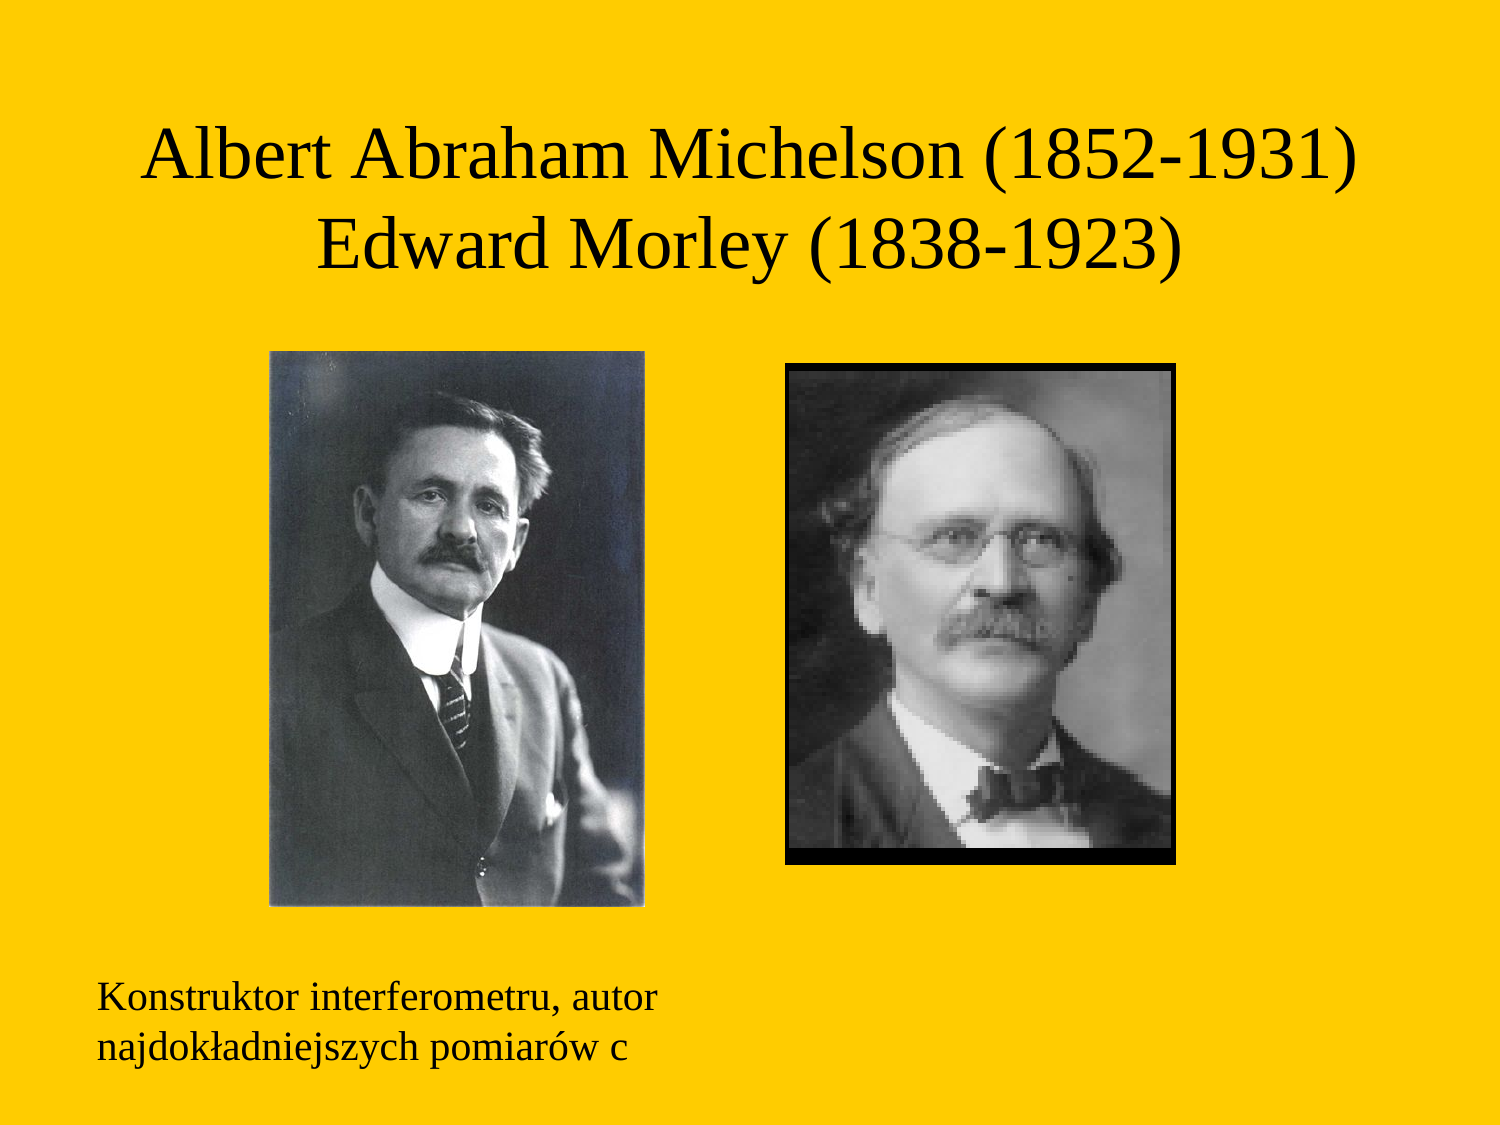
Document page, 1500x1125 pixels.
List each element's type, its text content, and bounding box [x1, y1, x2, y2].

picture [269, 351, 645, 907]
picture [785, 363, 1176, 865]
title Albert Abraham Michelson (1852-1931) Edward Morley (1838-1923) [112, 96, 1388, 292]
text_box Konstruktor interferometru, autor najdokładniejszych pomiarów c [82, 960, 786, 1077]
